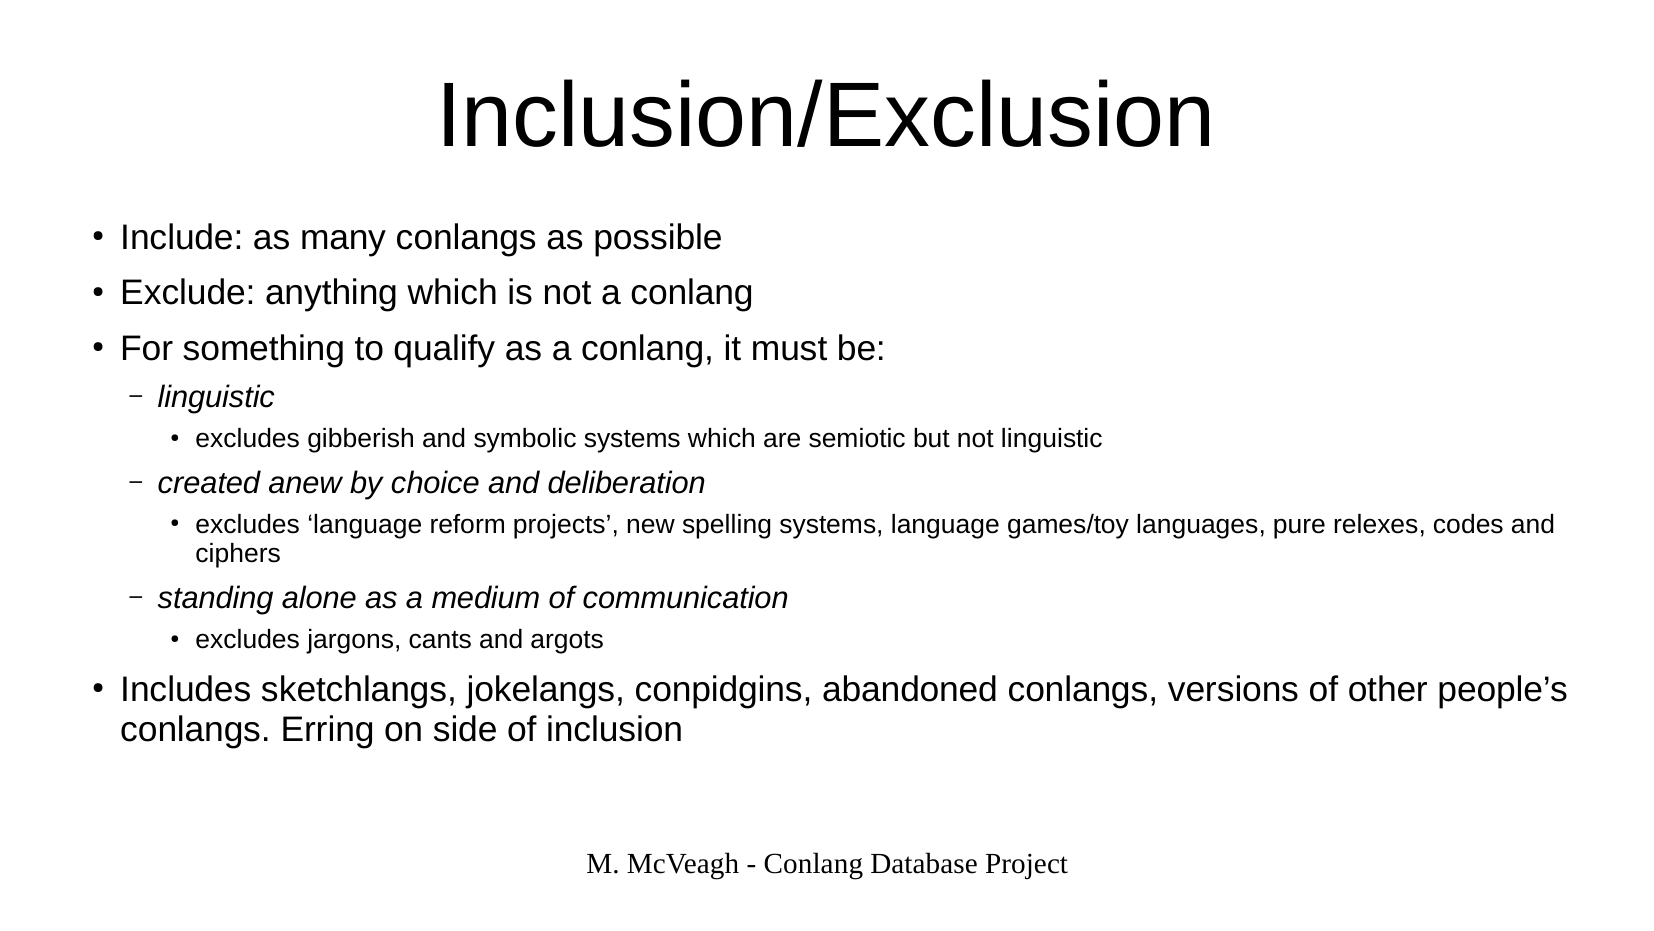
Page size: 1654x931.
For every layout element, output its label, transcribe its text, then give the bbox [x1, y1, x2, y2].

title Inclusion/Exclusion [82, 37, 1571, 193]
list Include: as many conlangs as possible Exclude: anything which is not a conlang For something to qualify as a conlang, it must be: linguistic excludes gibberish and symbolic systems which are semiotic but not linguistic created anew by choice and deliberation excludes ‘language reform projects’, new spelling systems, language games/toy languages, pure relexes, codes and ciphers standing alone as a medium of communication excludes jargons, cants and argots Includes sketchlangs, jokelangs, conpidgins, abandoned conlangs, versions of other people’s conlangs. Erring on side of inclusion [82, 217, 1571, 758]
